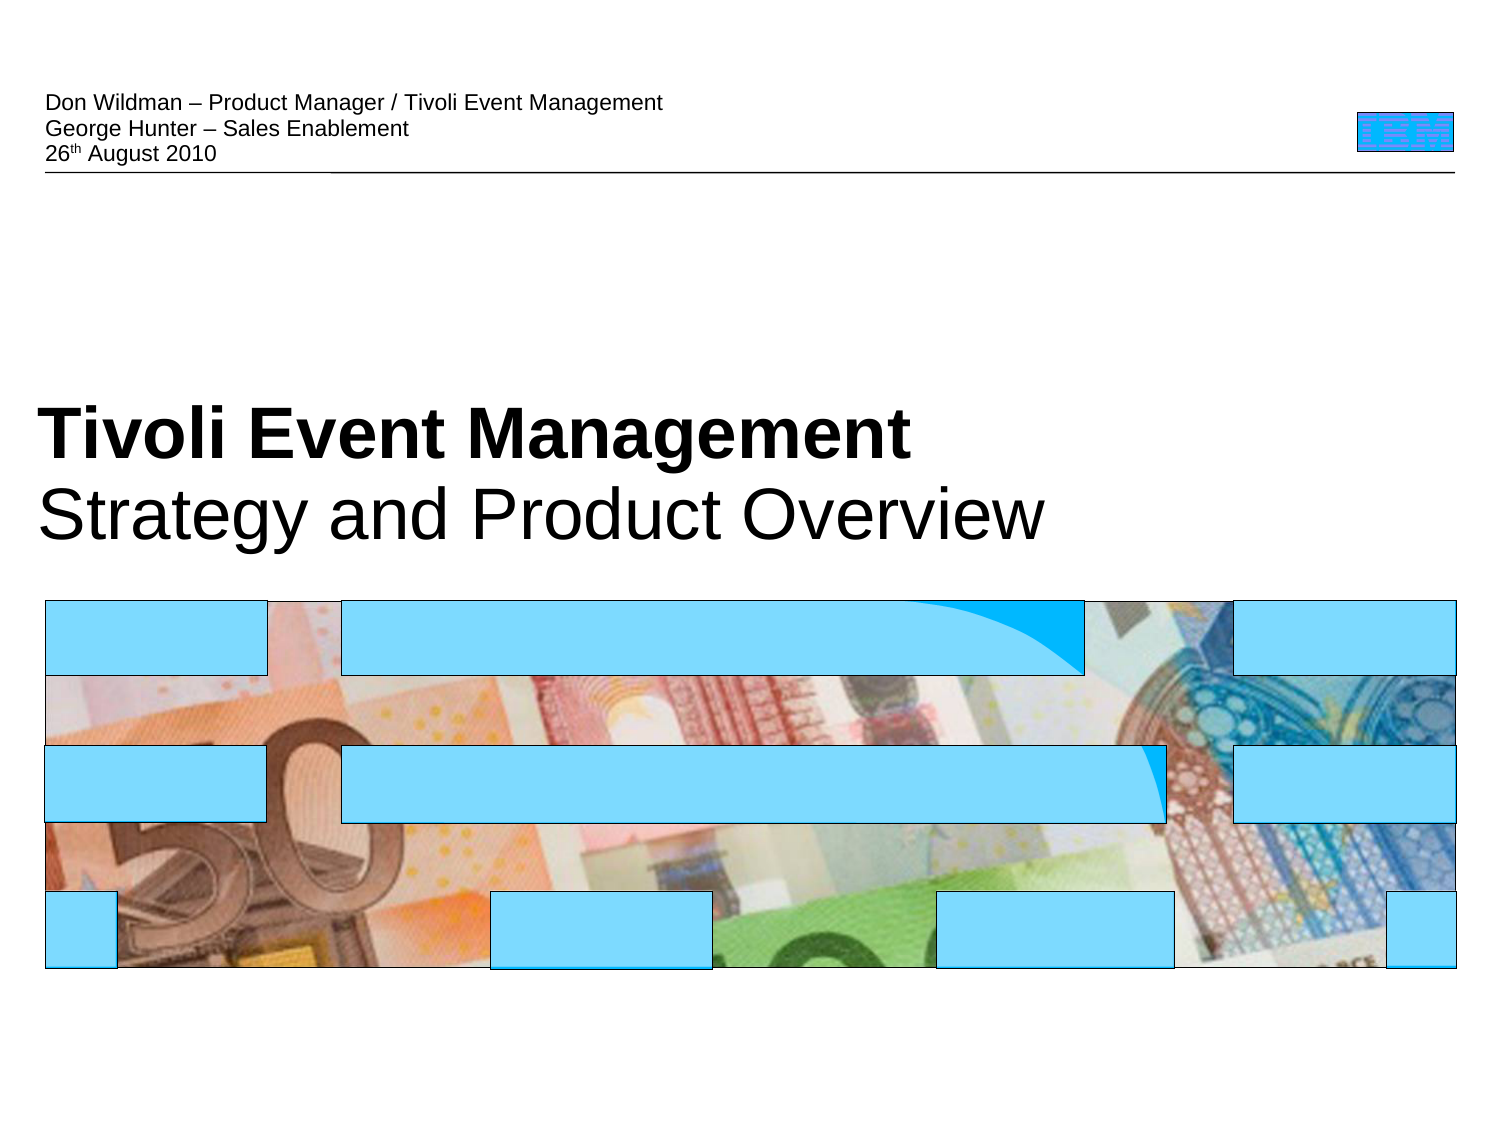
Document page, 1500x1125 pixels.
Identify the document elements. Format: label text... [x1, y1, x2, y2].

picture [491, 892, 712, 966]
picture [46, 892, 115, 966]
picture [1387, 892, 1456, 965]
picture [1234, 746, 1454, 823]
picture [342, 601, 1081, 675]
picture [45, 746, 266, 820]
picture [1274, 740, 1286, 745]
text_box Don Wildman – Product Manager / Tivoli Event Management George Hunter – Sales Enablement 26th August 2010 [30, 78, 1306, 175]
picture [45, 602, 1457, 967]
picture [1234, 601, 1454, 675]
title Tivoli Event Management Strategy and Product Overview [22, 217, 1456, 563]
picture [937, 892, 1174, 966]
picture [46, 601, 267, 675]
